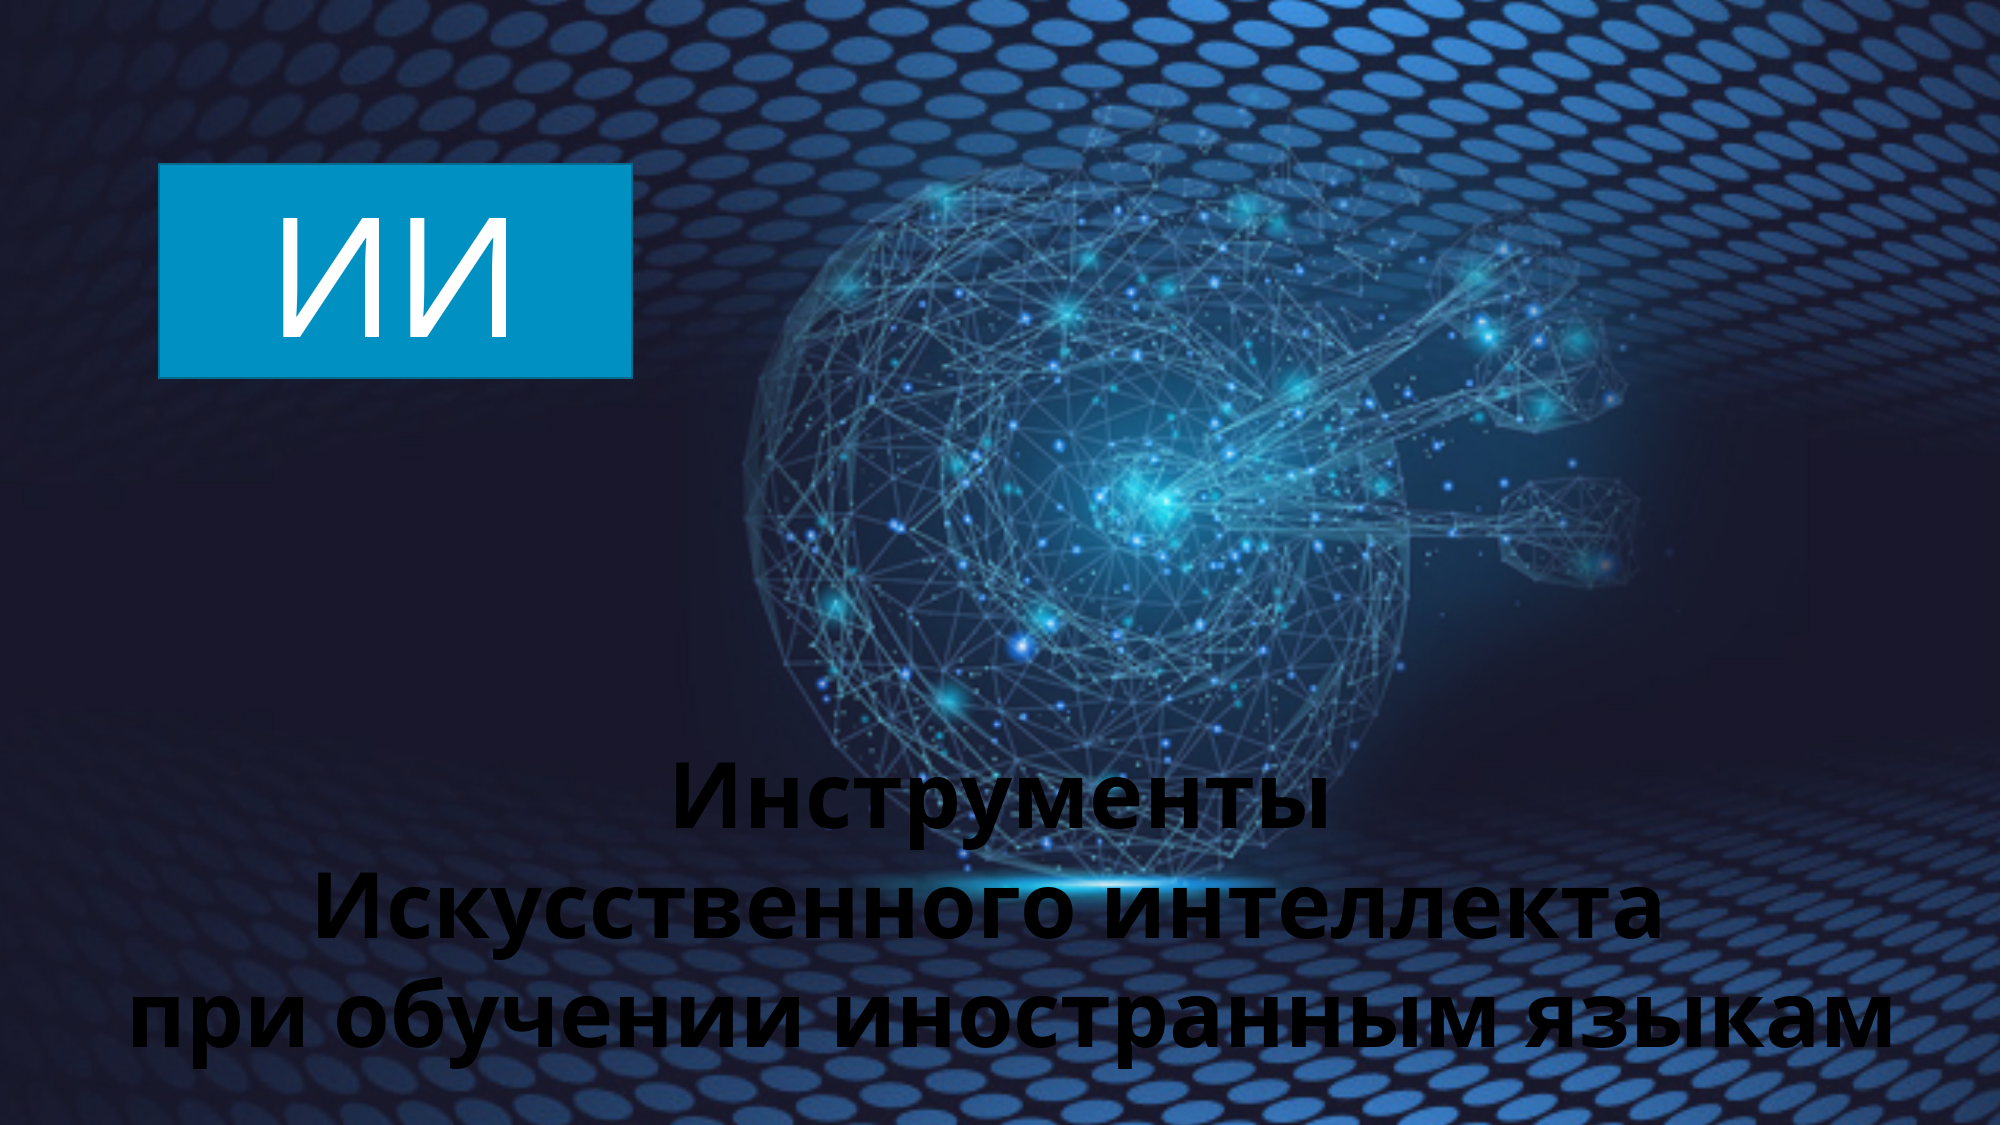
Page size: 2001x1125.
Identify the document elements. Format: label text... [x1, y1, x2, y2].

text_box Инструменты Искусственного интеллекта при обучении иностранным языкам [26, 729, 2000, 1074]
text_box ИИ [158, 164, 632, 378]
picture [0, 0, 2000, 1125]
